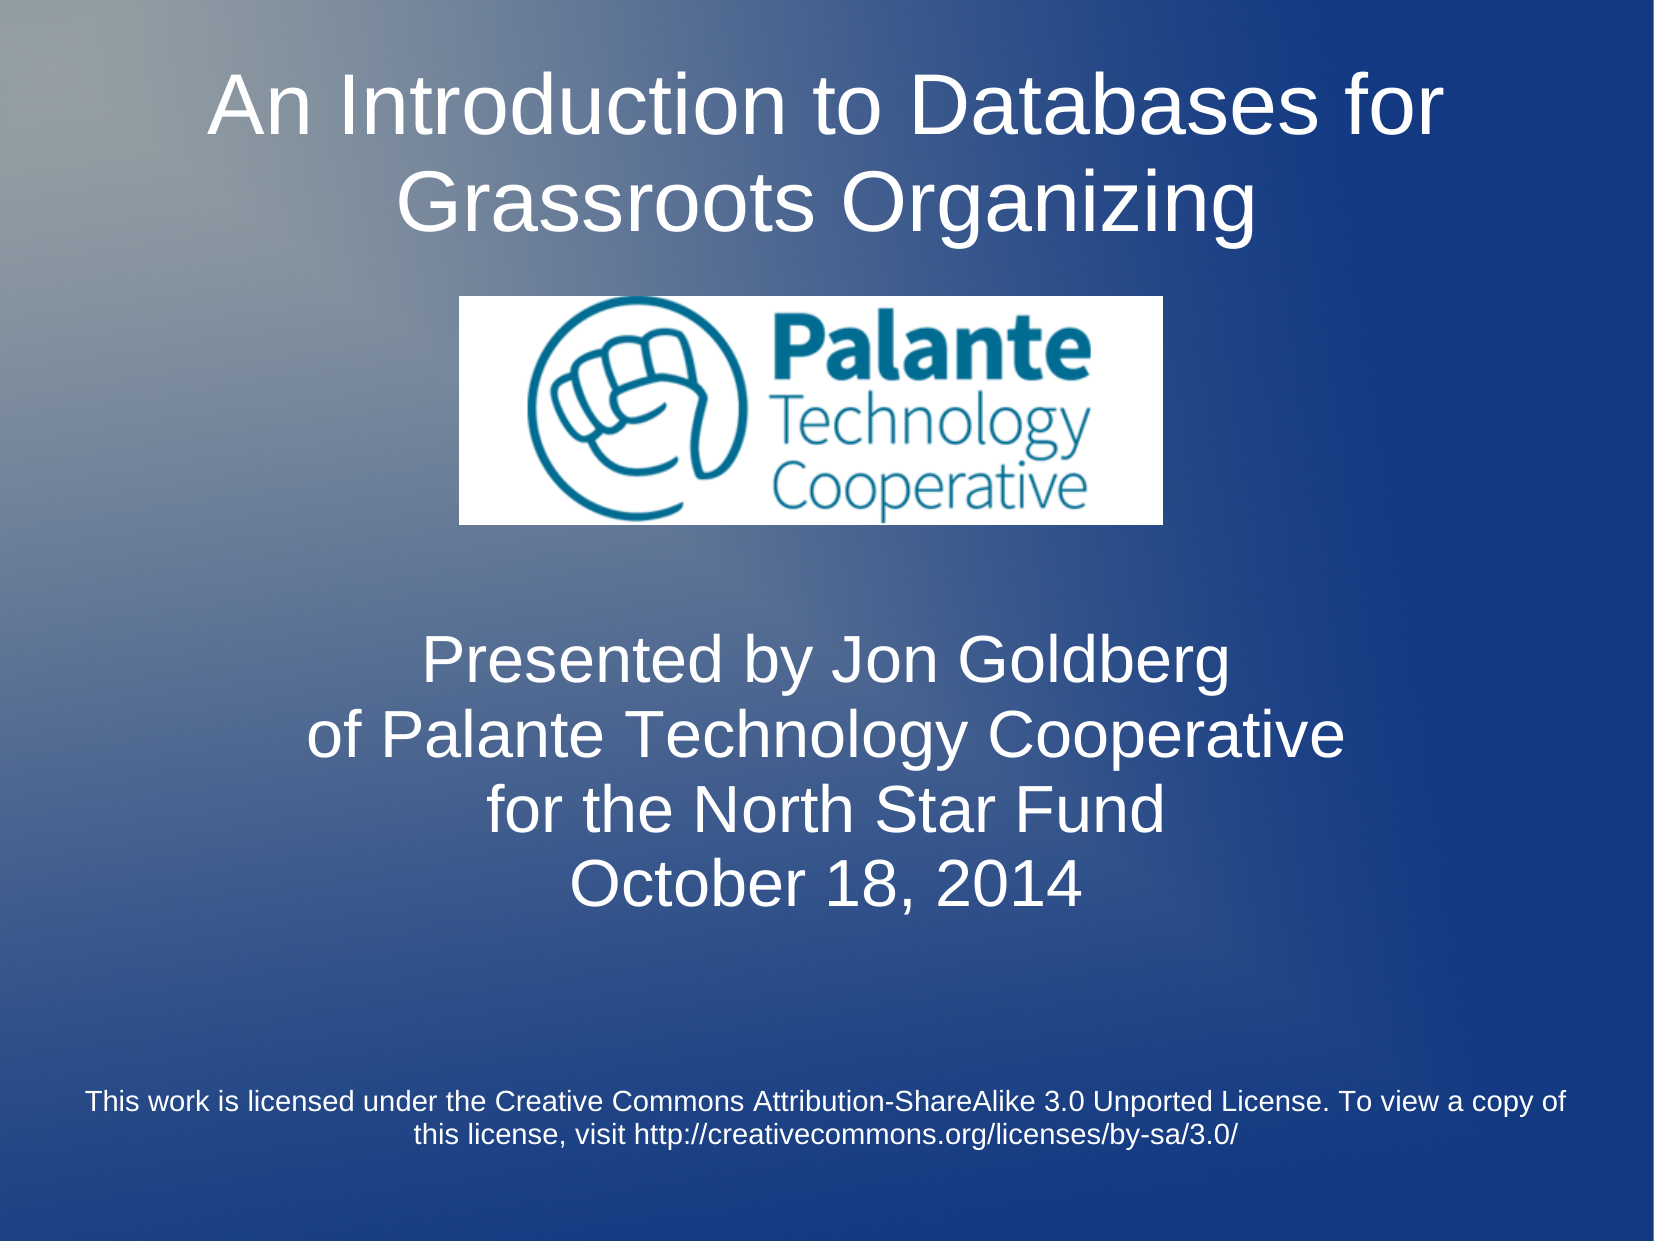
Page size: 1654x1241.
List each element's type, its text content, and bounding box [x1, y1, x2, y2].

picture [0, 0, 1654, 1241]
title An Introduction to Databases for Grassroots Organizing [82, 49, 1571, 248]
subtitle Presented by Jon Goldberg of Palante Technology Cooperative for the North Star Fund October 18, 2014 This work is licensed under the Creative Commons Attribution-ShareAlike 3.0 Unported License. To view a copy of this license, visit http://creativecommons.org/licenses/by-sa/3.0/ [82, 248, 1571, 1151]
